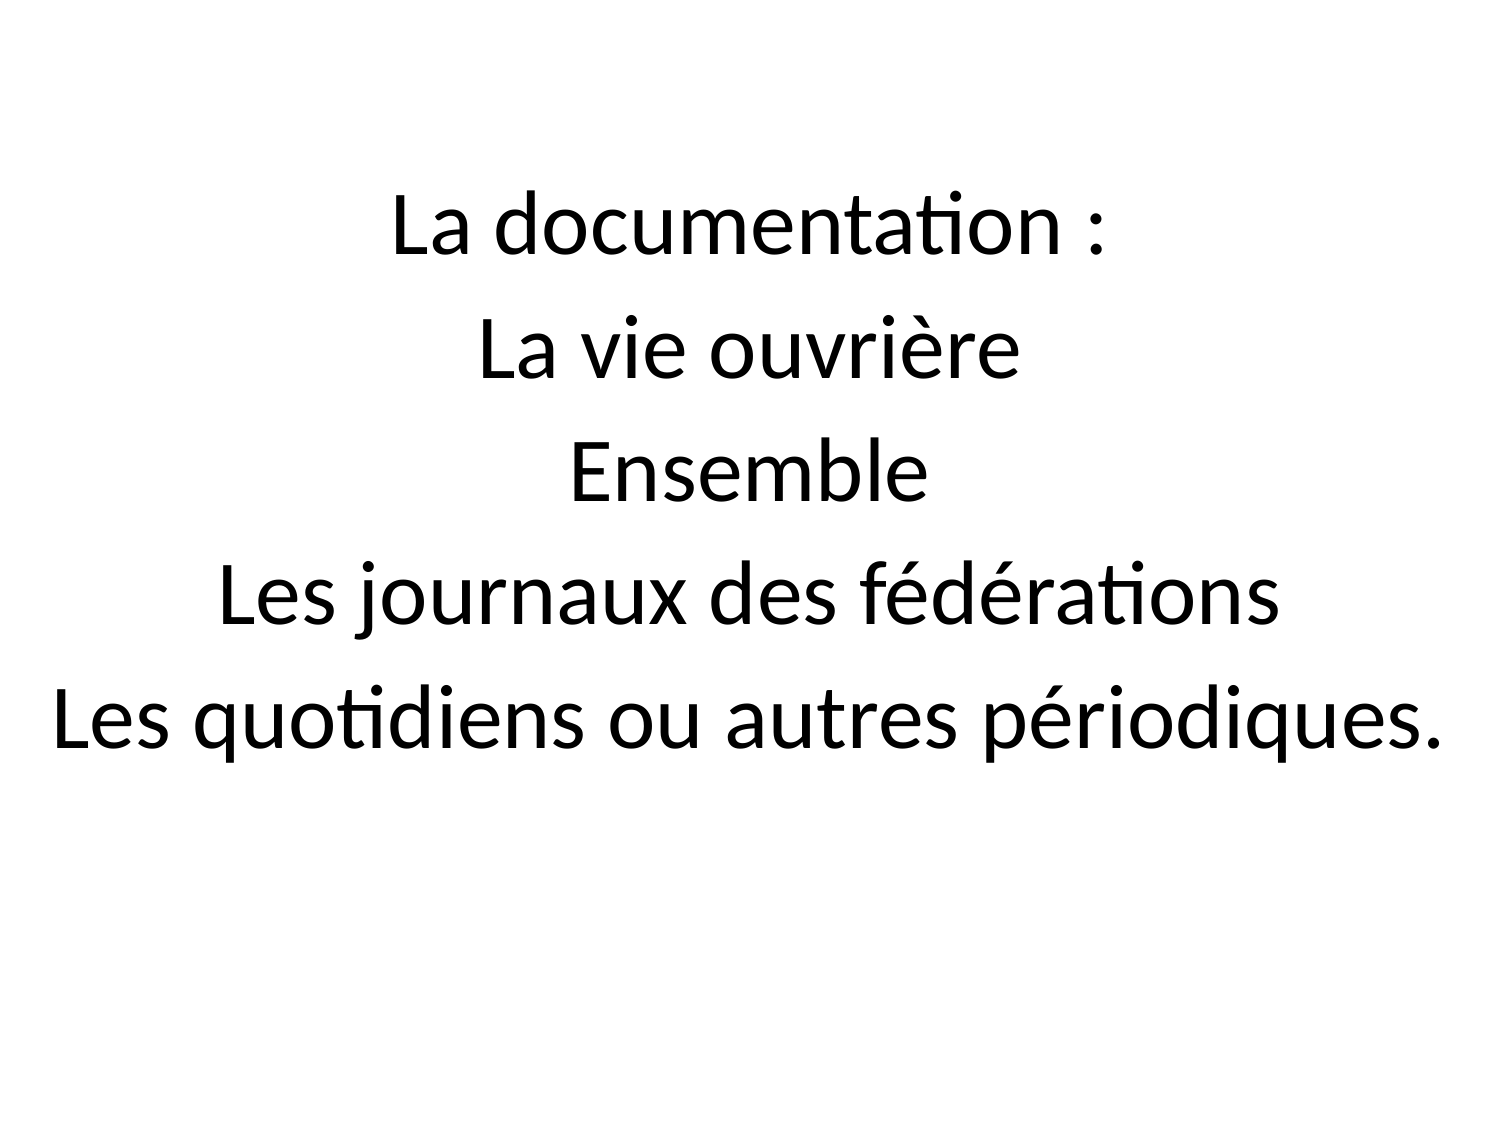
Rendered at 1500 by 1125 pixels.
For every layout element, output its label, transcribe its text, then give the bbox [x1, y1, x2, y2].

subtitle La documentation : La vie ouvrière Ensemble Les journaux des fédérations Les quotidiens ou autres périodiques. [0, 0, 1500, 1125]
